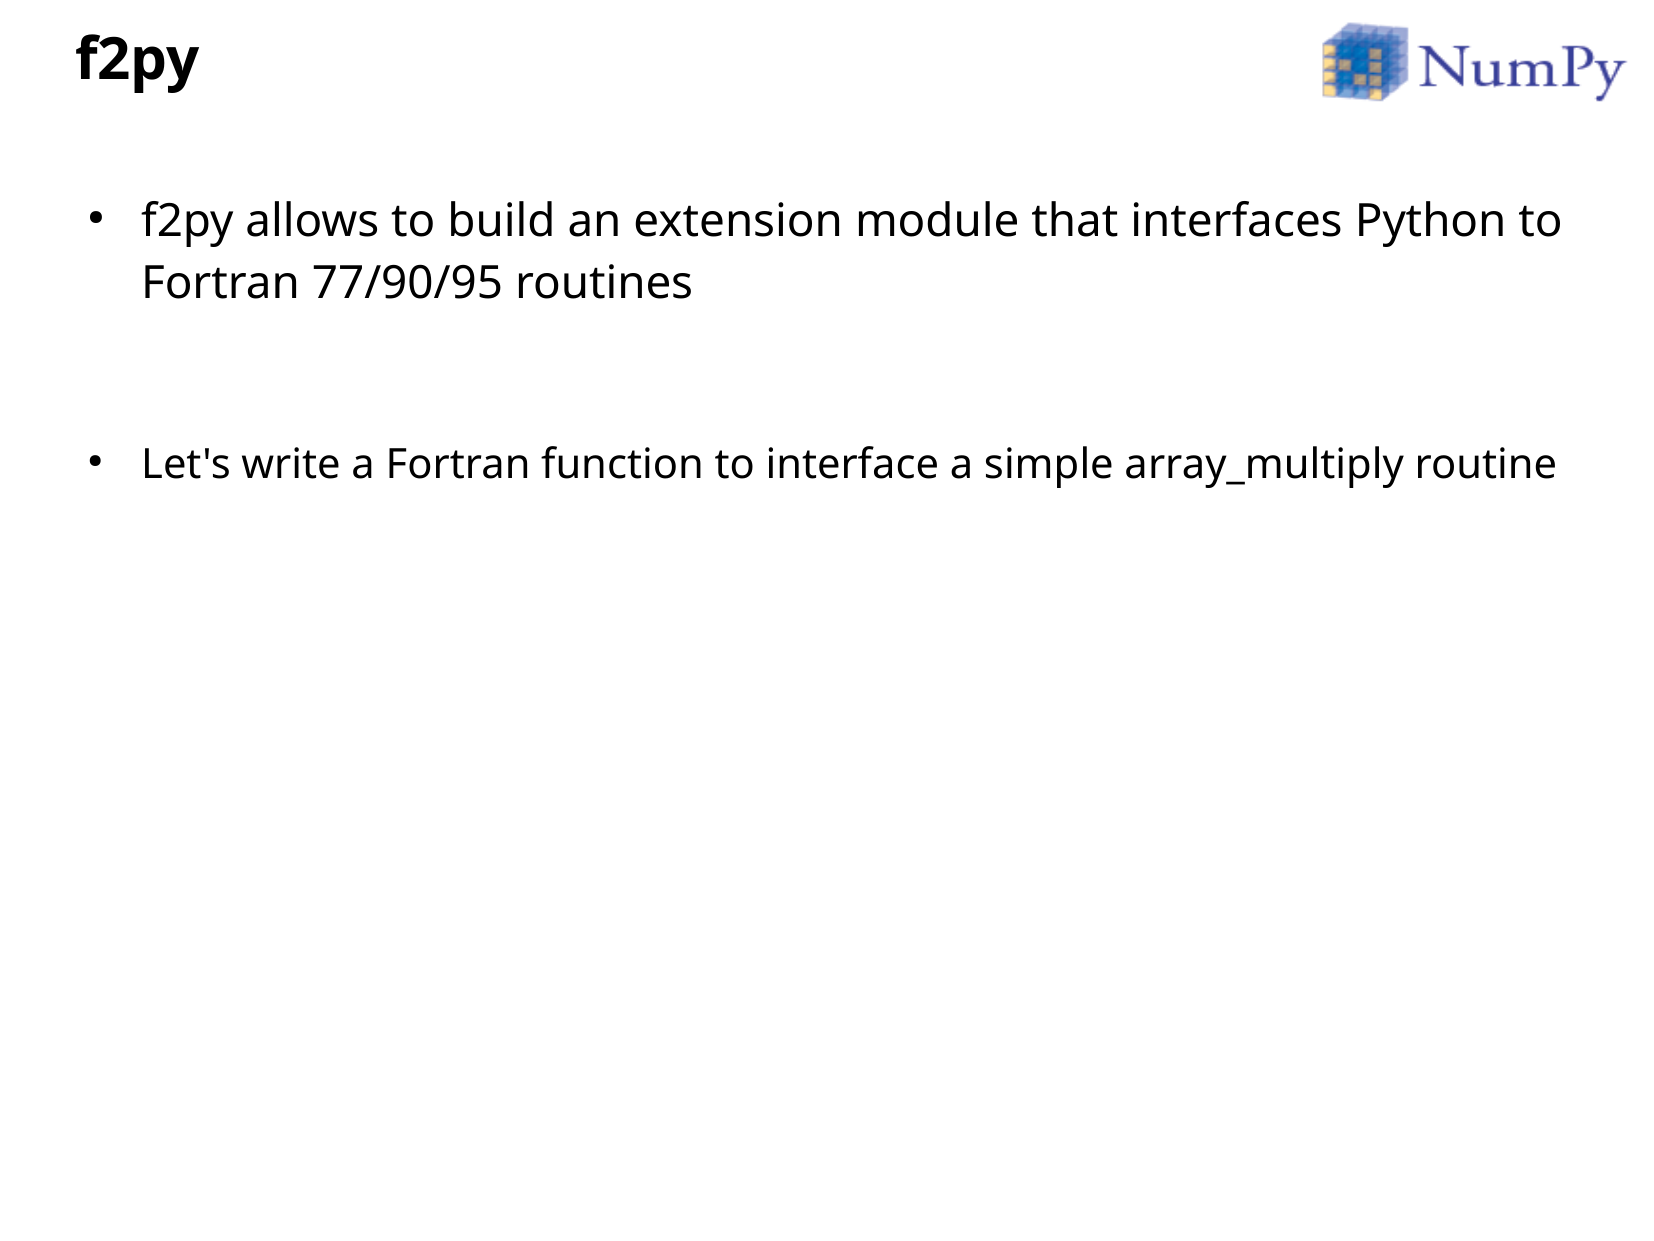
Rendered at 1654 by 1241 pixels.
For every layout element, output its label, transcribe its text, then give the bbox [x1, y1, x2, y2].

picture [1302, 13, 1635, 113]
list f2py allows to build an extension module that interfaces Python to Fortran 77/90/95 routines Let's write a Fortran function to interface a simple array_multiply routine [70, 187, 1613, 1206]
title [153, 144, 1654, 257]
title f2py [75, 0, 1576, 113]
